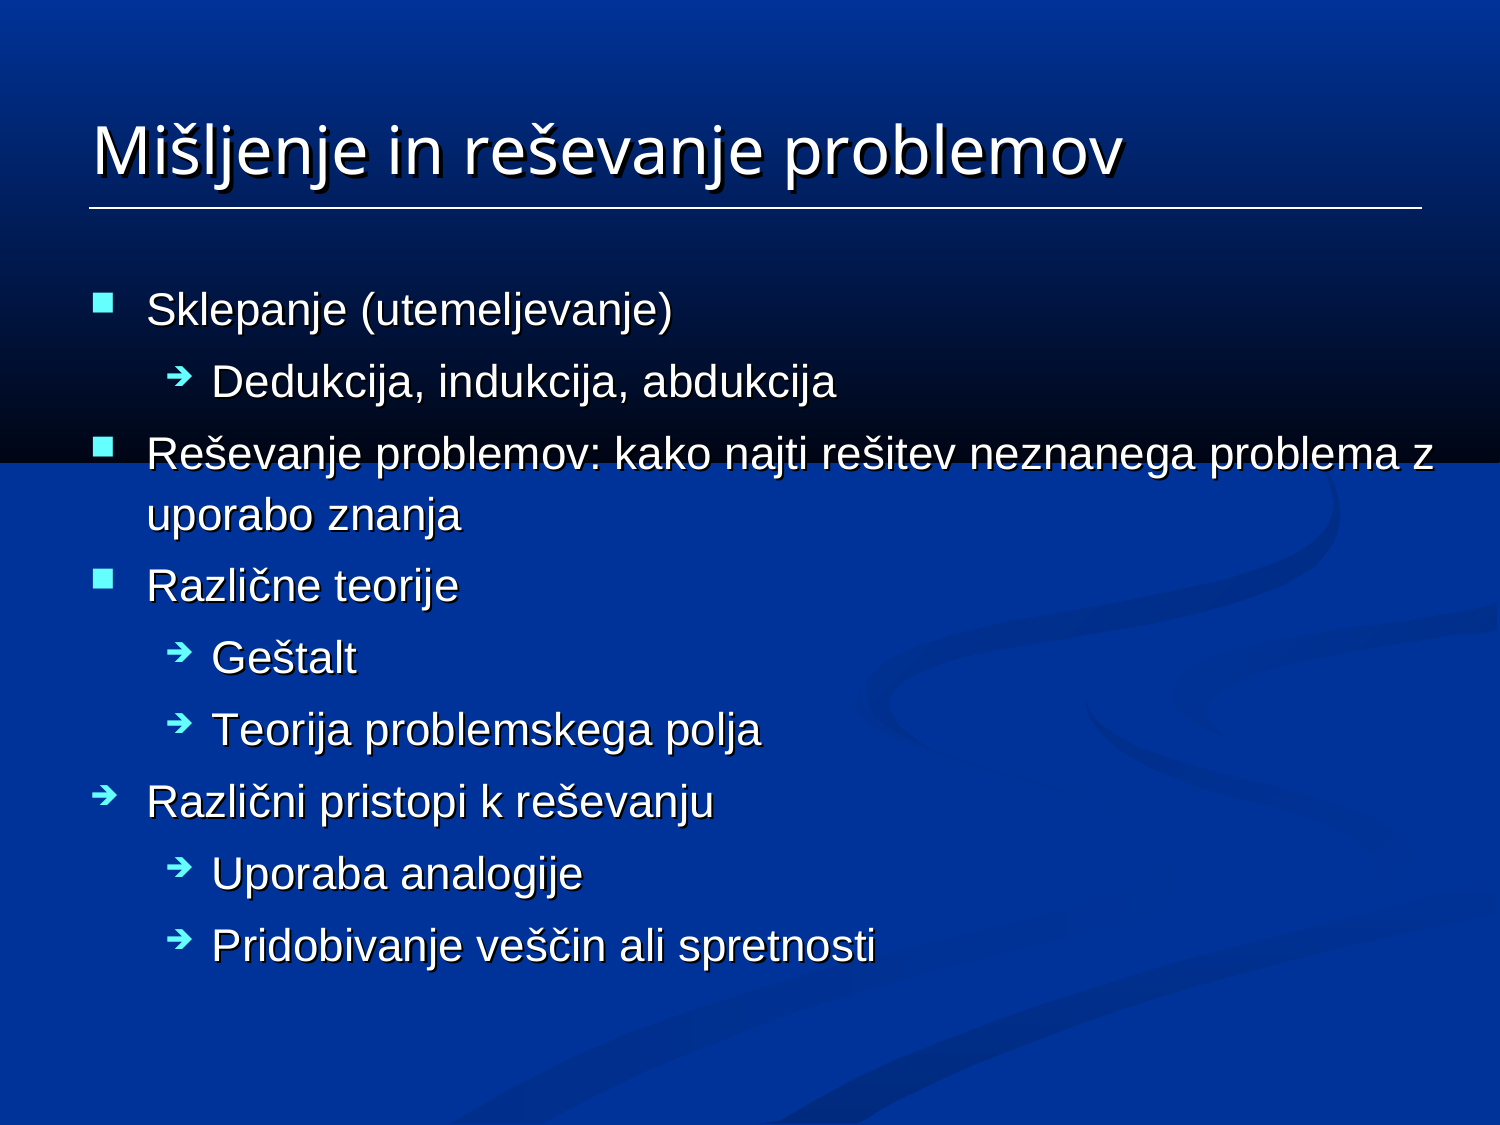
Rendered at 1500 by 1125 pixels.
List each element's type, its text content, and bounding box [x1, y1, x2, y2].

list Sklepanje (utemeljevanje) Dedukcija, indukcija, abdukcija Reševanje problemov: kako najti rešitev neznanega problema z uporabo znanja Različne teorije Geštalt Teorija problemskega polja Različni pristopi k reševanju Uporaba analogije Pridobivanje veščin ali spretnosti [74, 267, 1459, 1035]
text_box Mišljenje in reševanje problemov [76, 54, 1352, 242]
